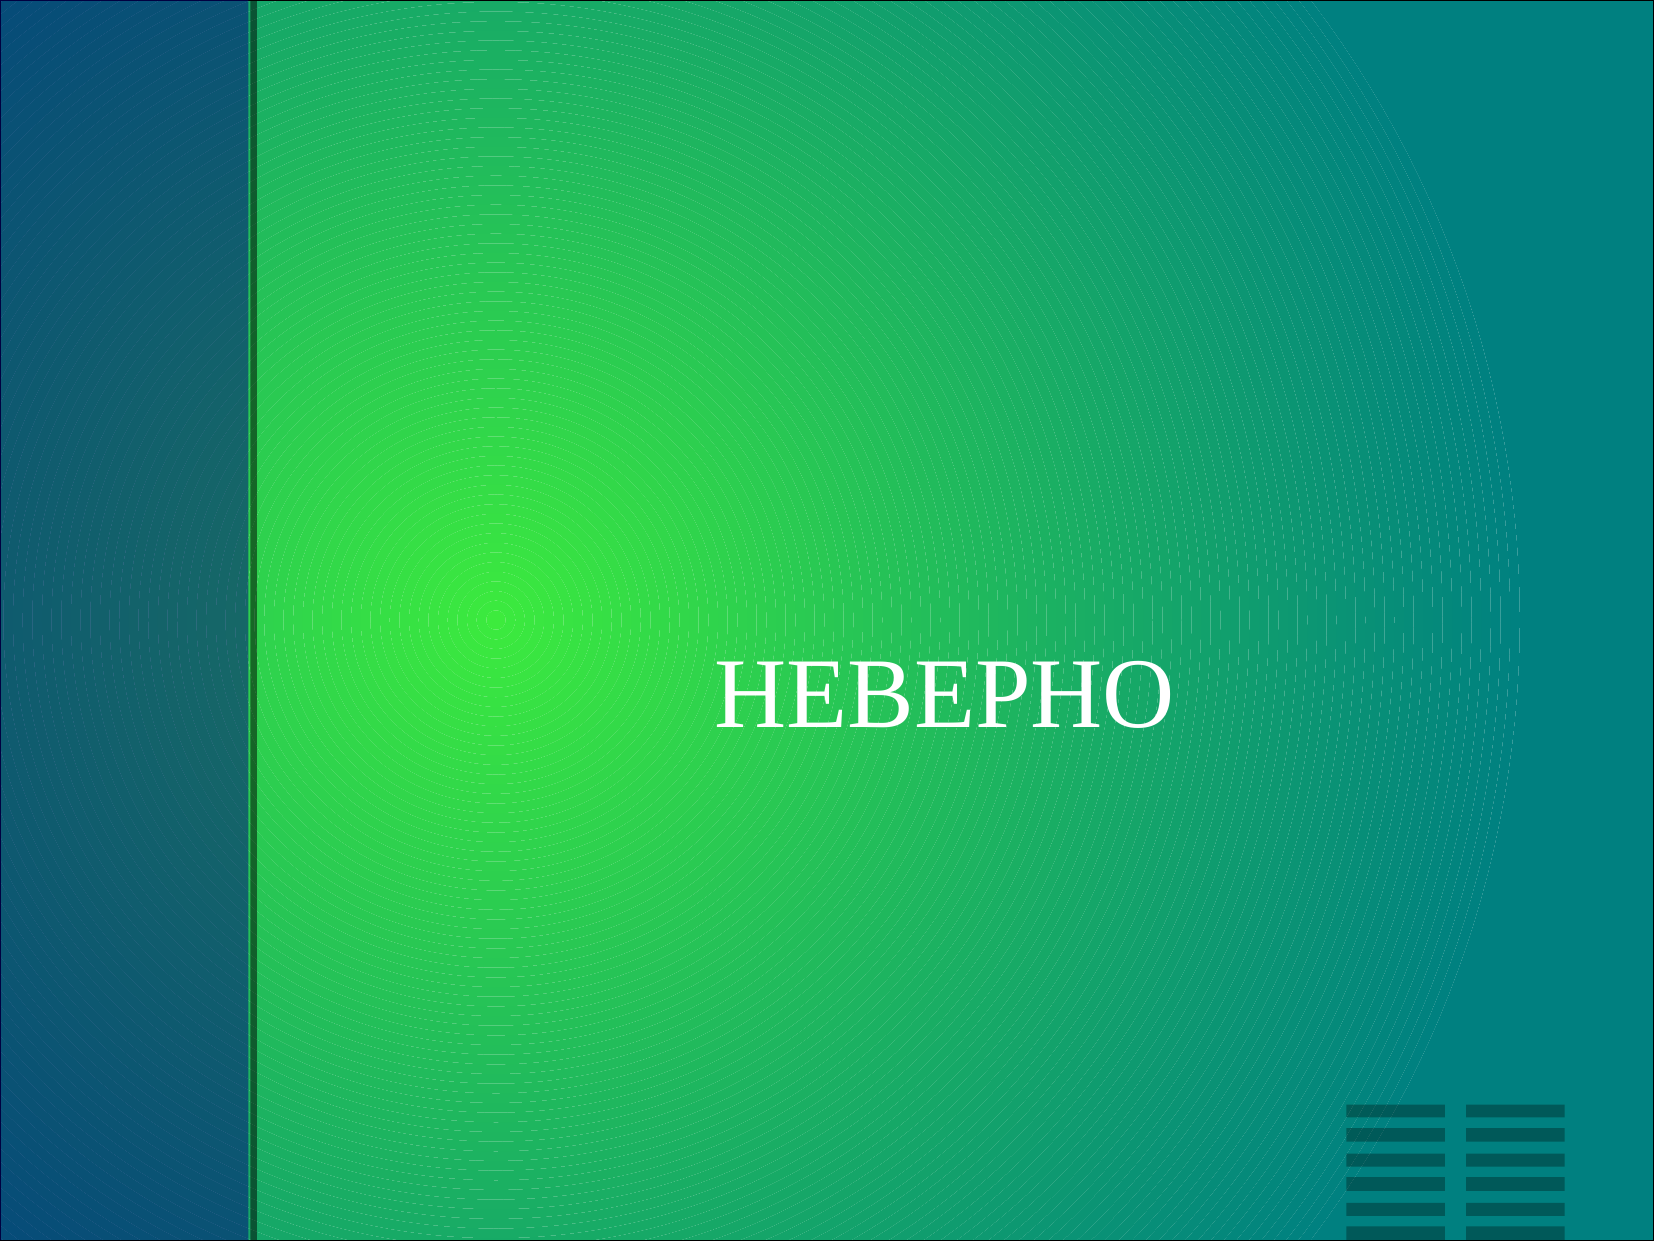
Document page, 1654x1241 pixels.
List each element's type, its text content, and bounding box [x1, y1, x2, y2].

text_box [472, 324, 1211, 886]
subtitle НЕВЕРНО [383, 472, 1506, 916]
